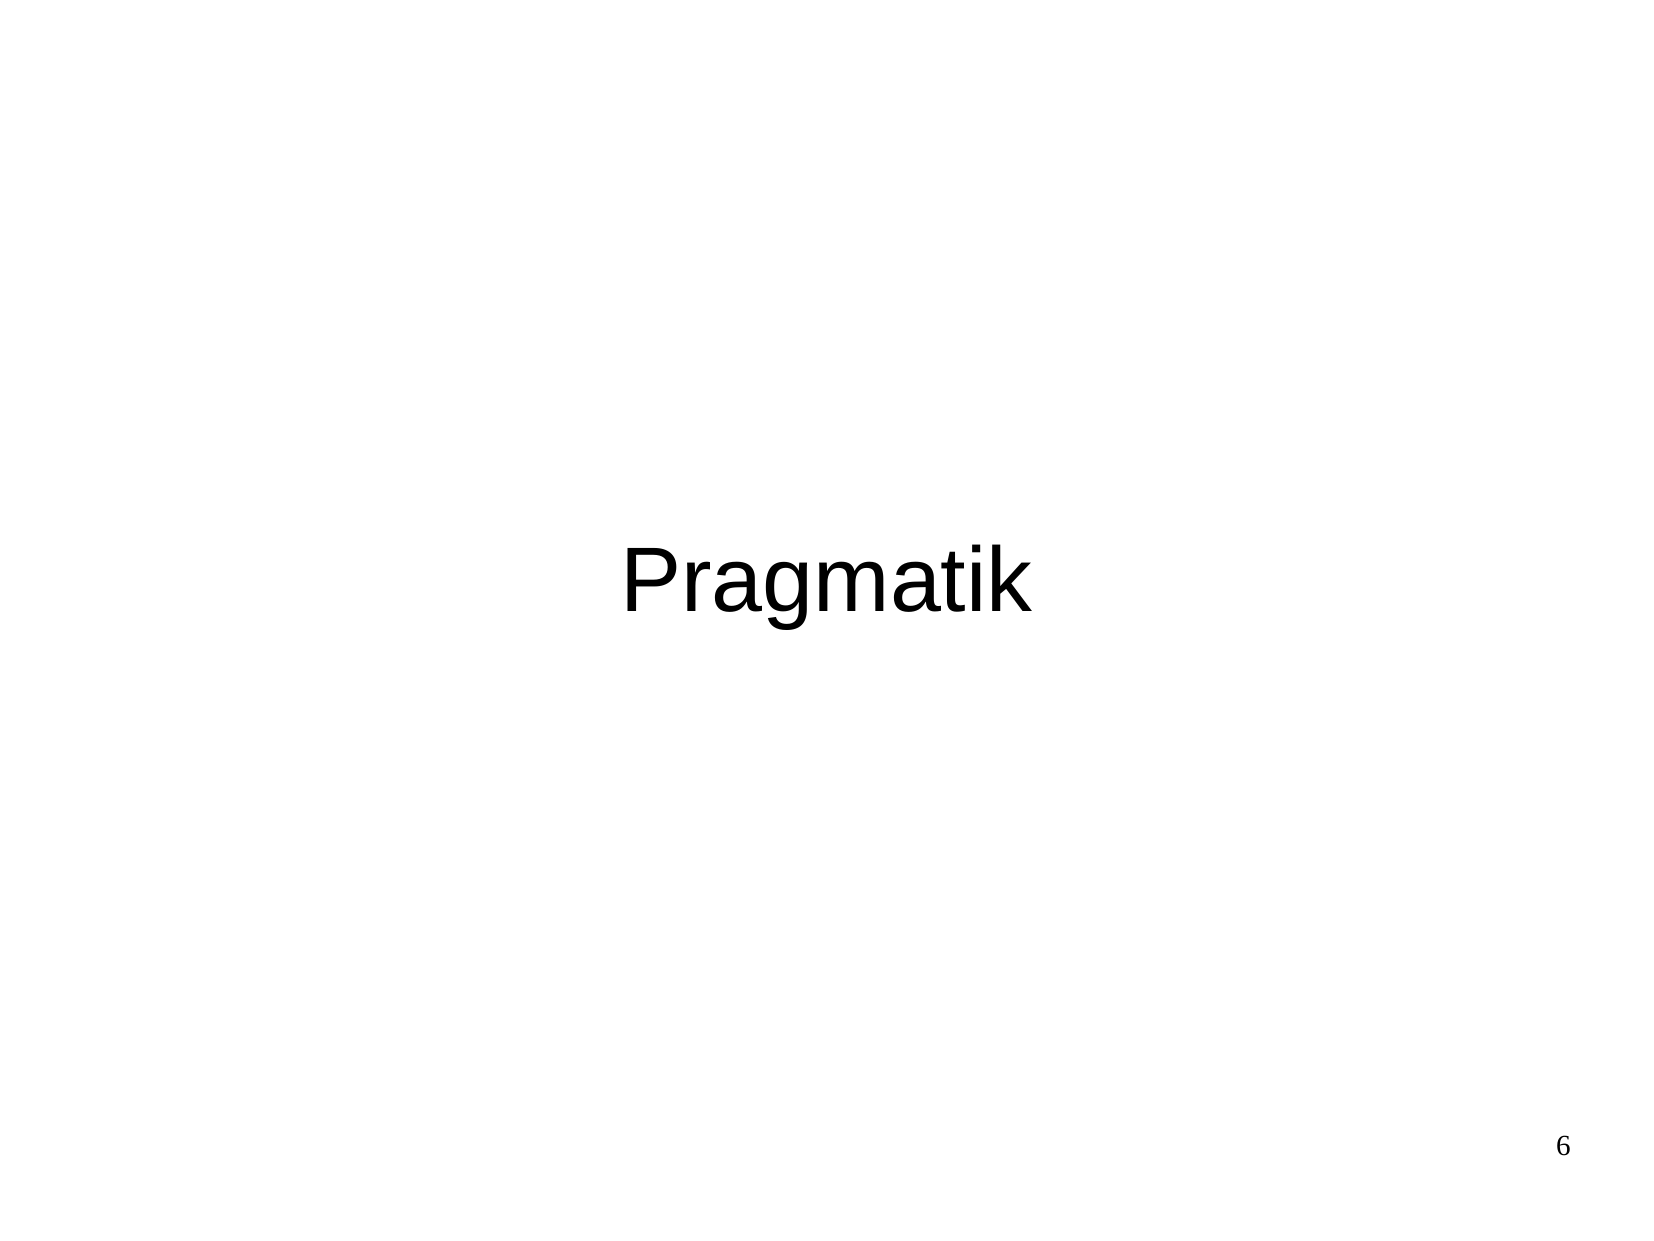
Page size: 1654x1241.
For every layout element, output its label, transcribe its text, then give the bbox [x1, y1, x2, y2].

subtitle Pragmatik [82, 59, 1571, 1102]
